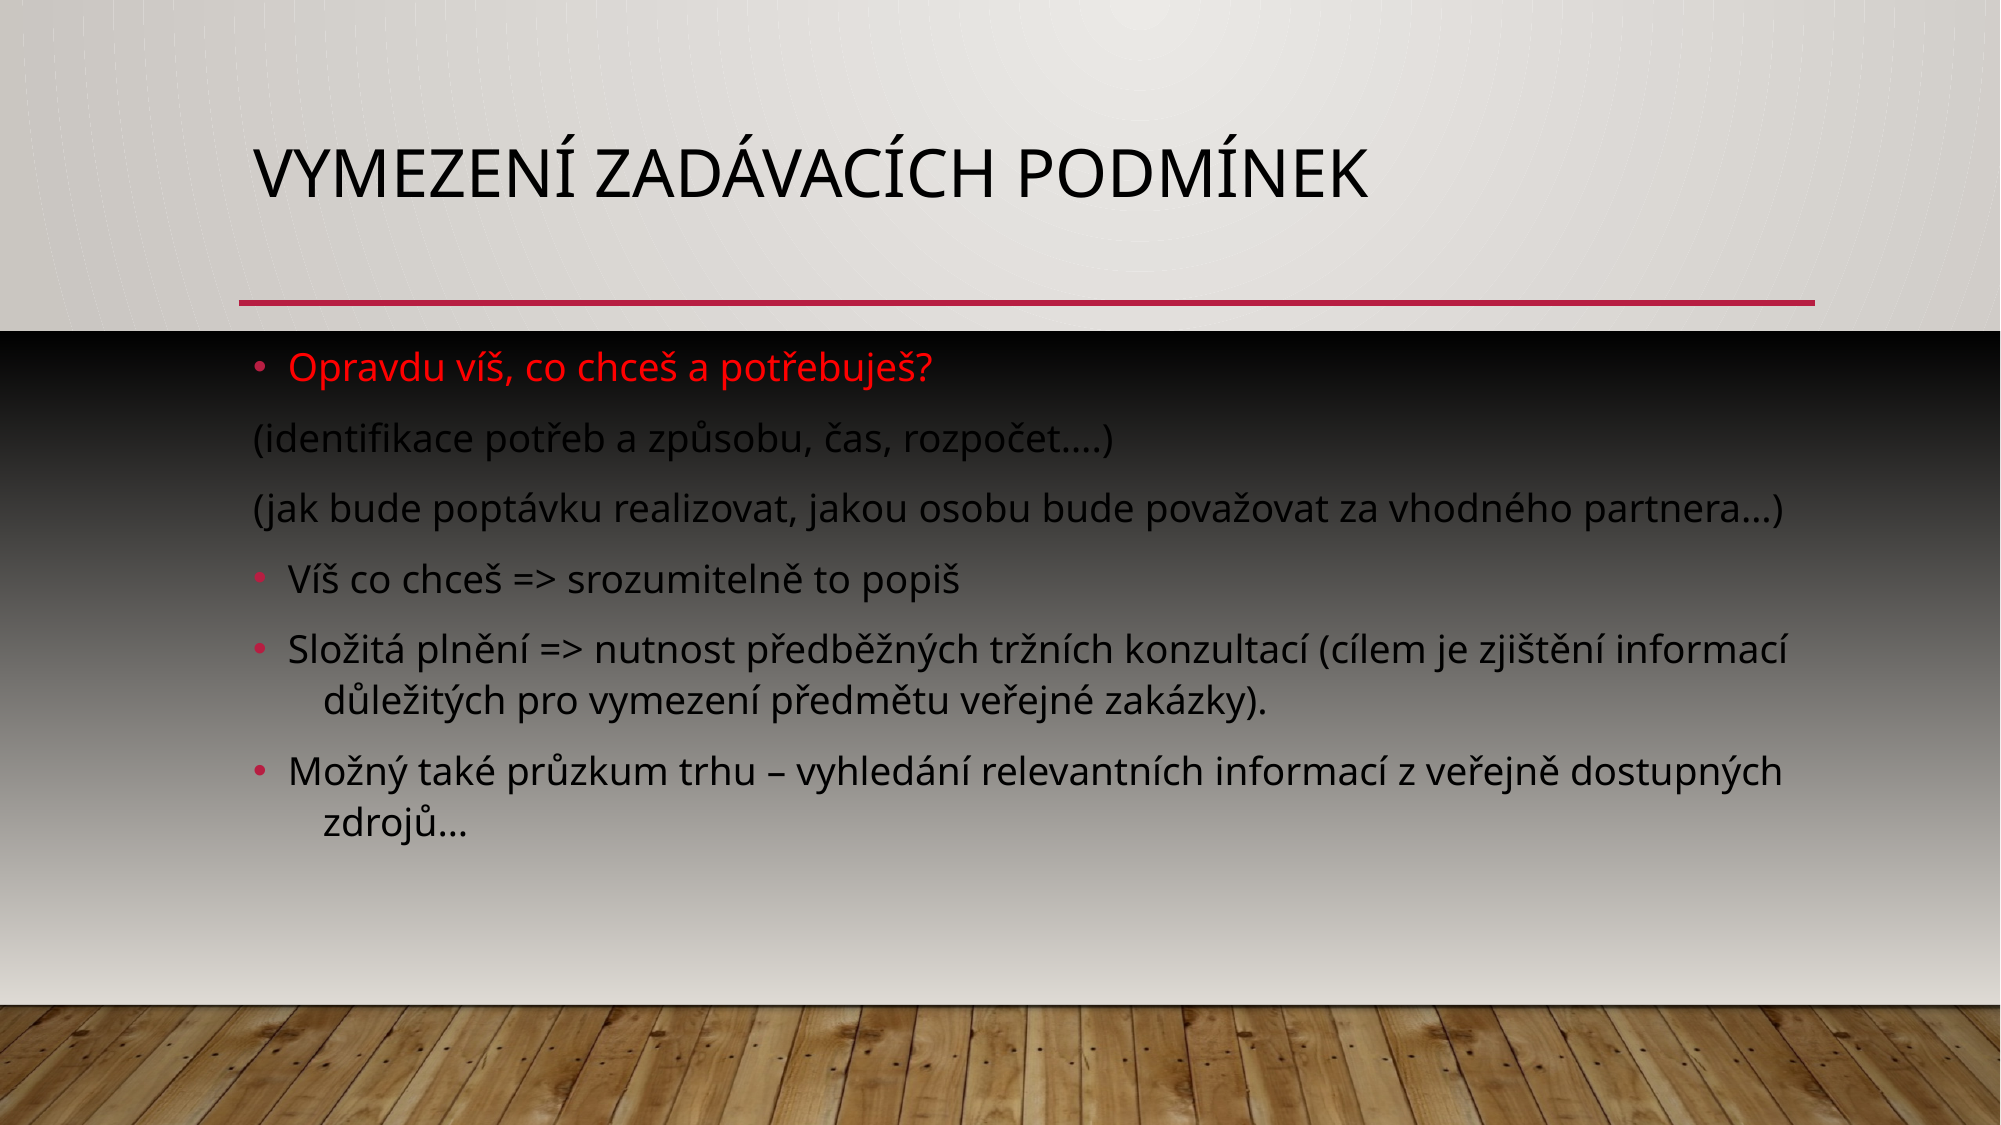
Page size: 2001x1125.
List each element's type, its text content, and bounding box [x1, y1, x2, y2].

title Vymezení zadávacích podmínek [238, 131, 1814, 305]
list Opravdu víš, co chceš a potřebuješ? (identifikace potřeb a způsobu, čas, rozpočet….) (jak bude poptávku realizovat, jakou osobu bude považovat za vhodného partnera…) Víš co chceš => srozumitelně to popiš Složitá plnění => nutnost předběžných tržních konzultací (cílem je zjištění informací důležitých pro vymezení předmětu veřejné zakázky). Možný také průzkum trhu – vyhledání relevantních informací z veřejně dostupných zdrojů… [238, 330, 1814, 897]
